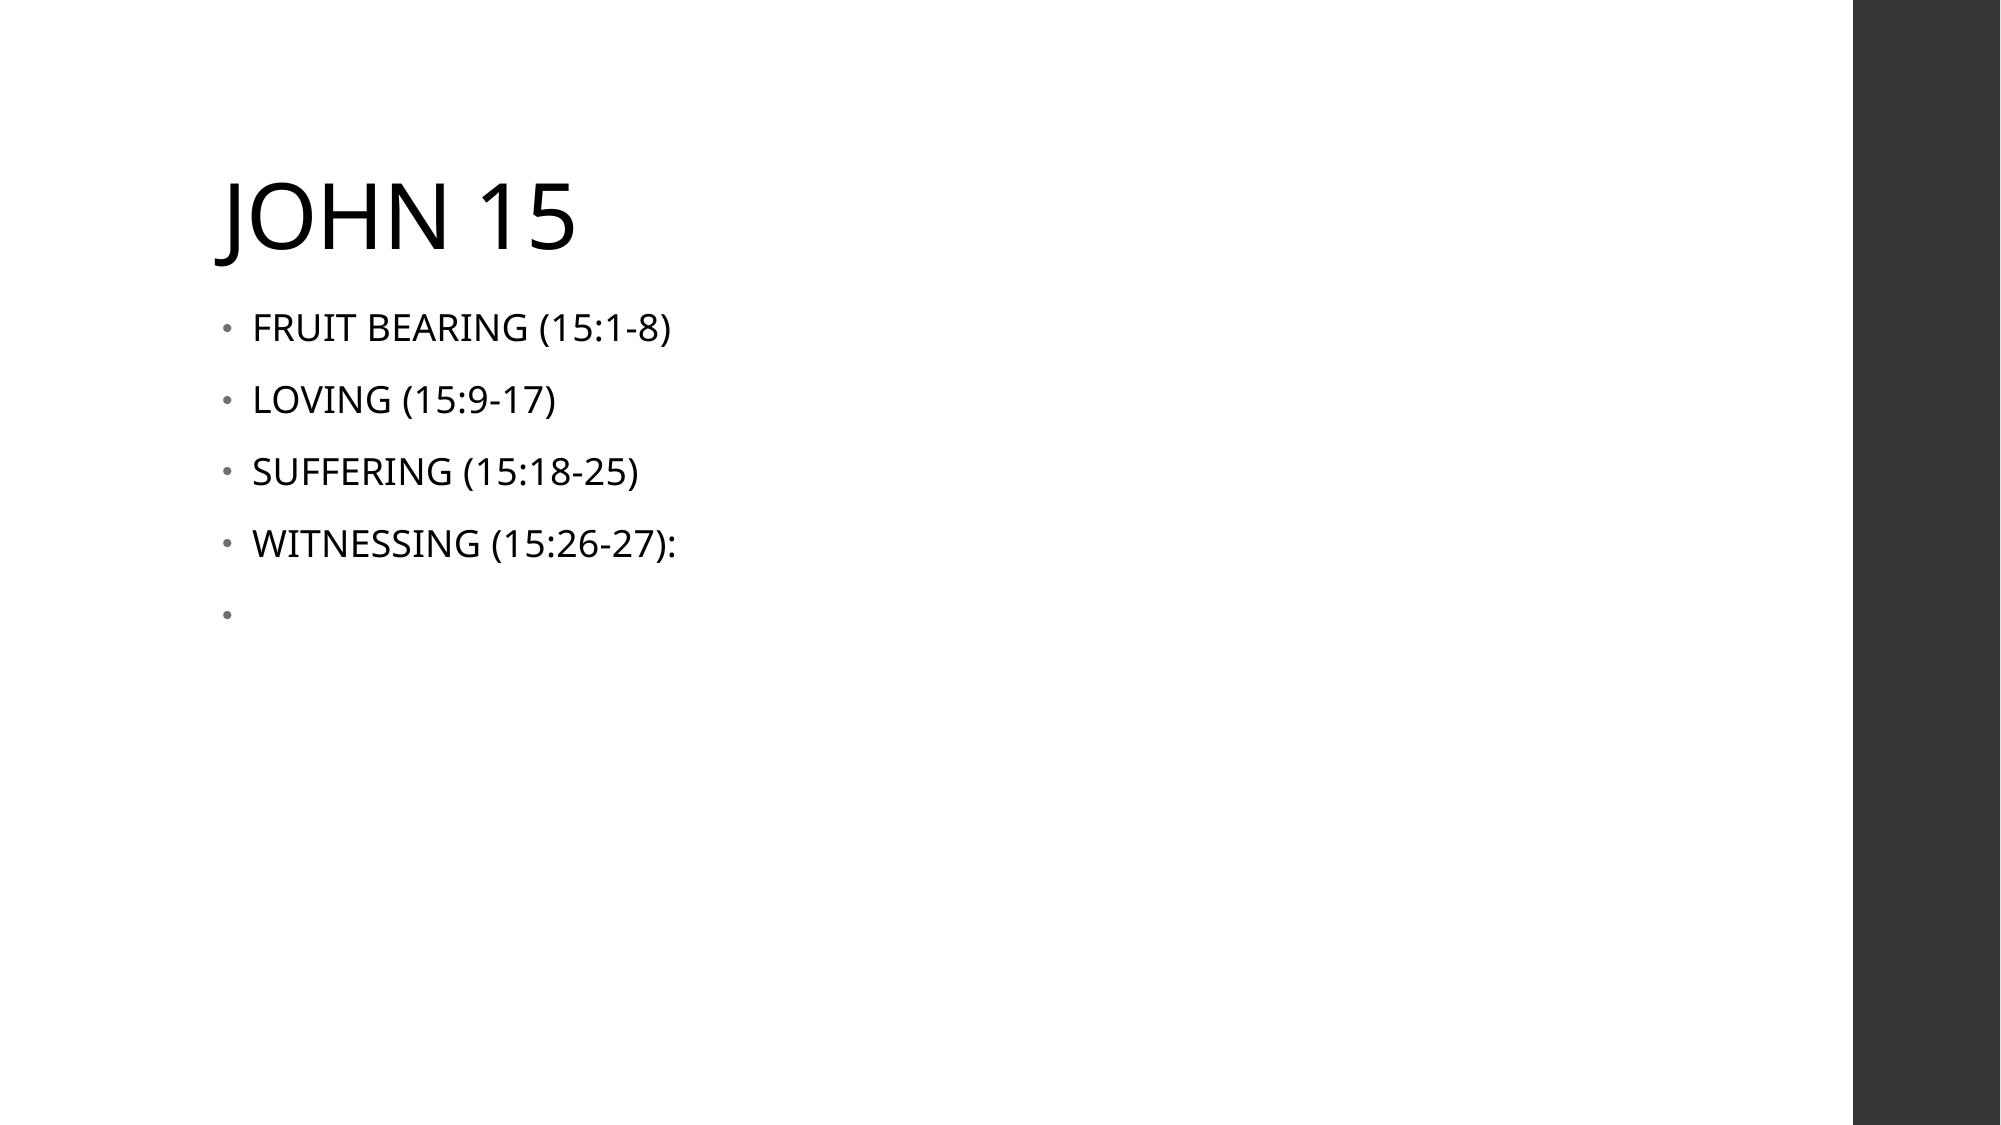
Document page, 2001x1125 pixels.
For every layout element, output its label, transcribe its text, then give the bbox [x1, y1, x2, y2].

title JOHN 15 [206, 60, 1797, 278]
list FRUIT BEARING (15:1-8) LOVING (15:9-17) SUFFERING (15:18-25) WITNESSING (15:26-27): [206, 299, 1617, 1014]
